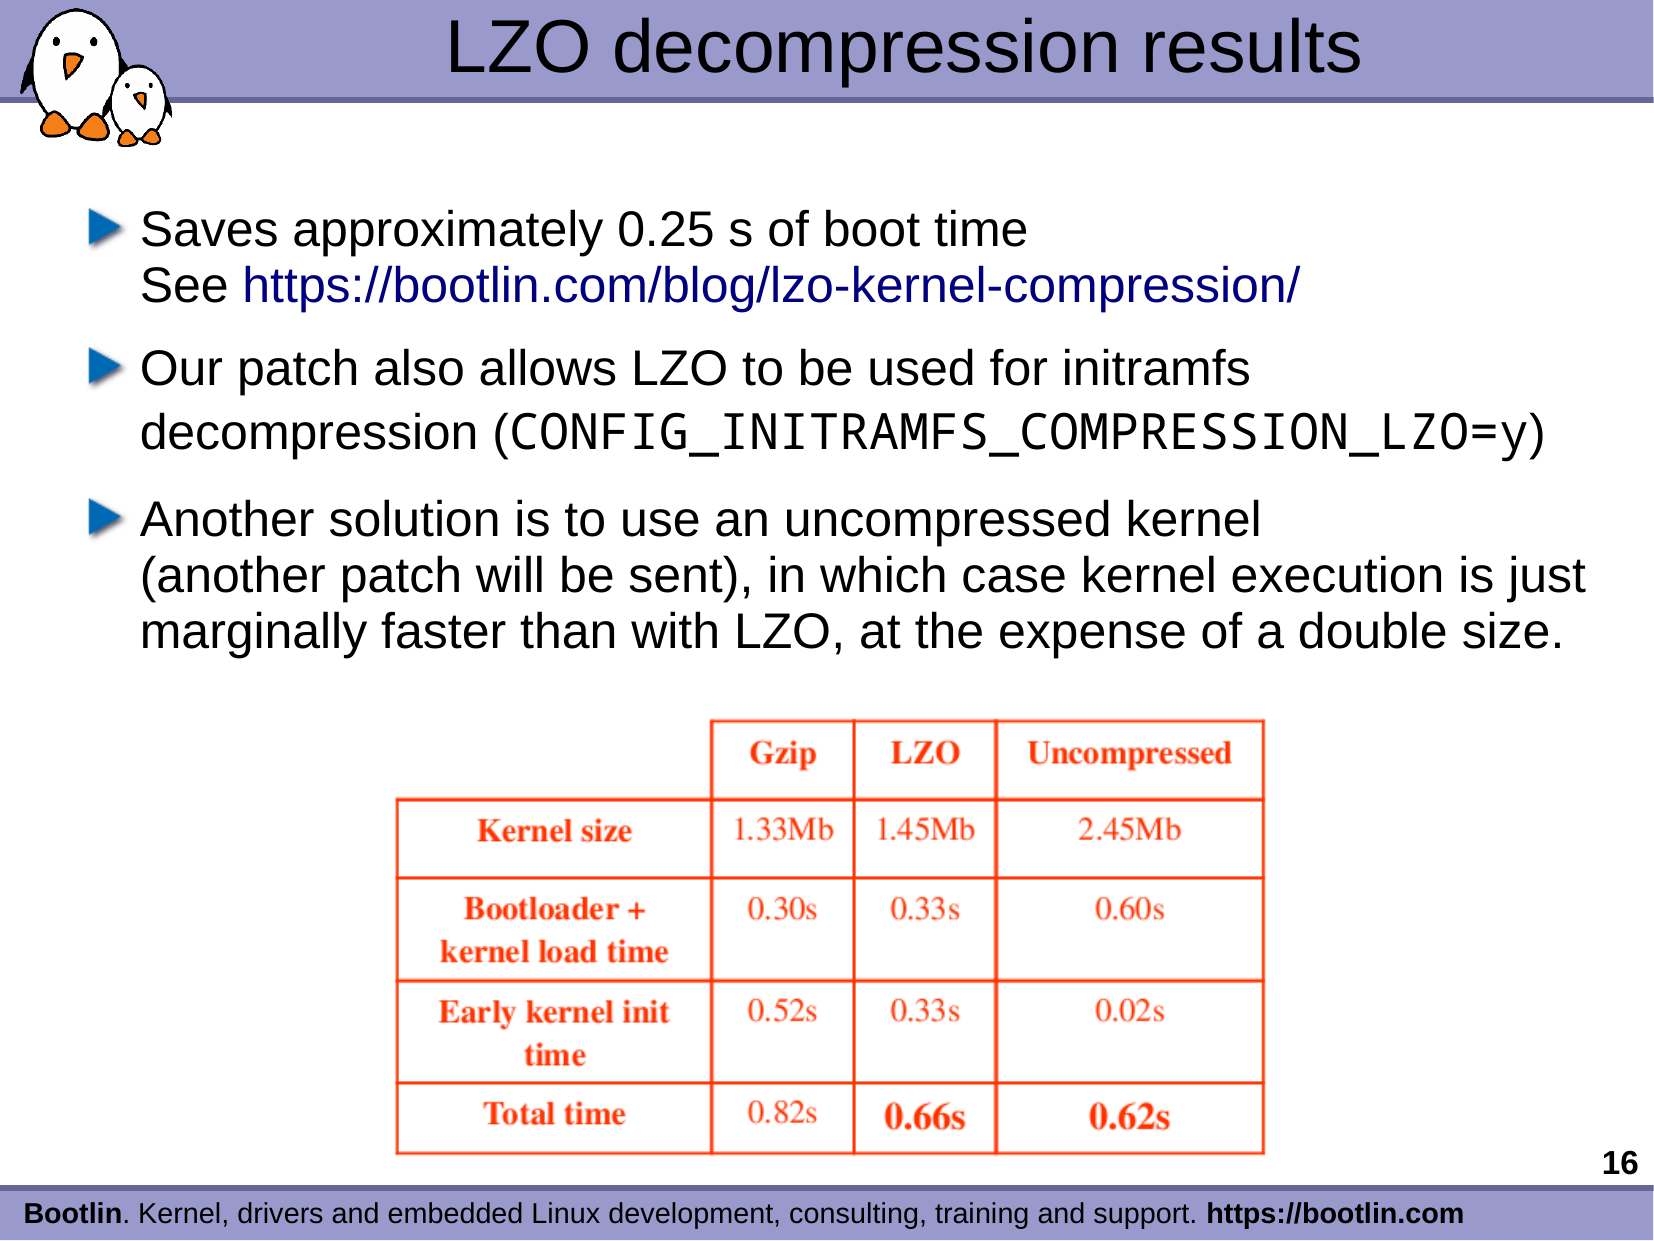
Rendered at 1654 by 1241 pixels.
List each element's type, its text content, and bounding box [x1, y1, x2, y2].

title LZO decompression results [178, 0, 1631, 94]
list Saves approximately 0.25 s of boot time See https://bootlin.com/blog/lzo-kernel-compression/ Our patch also allows LZO to be used for initramfs decompression (CONFIG_INITRAMFS_COMPRESSION_LZO=y) Another solution is to use an uncompressed kernel (another patch will be sent), in which case kernel execution is just marginally faster than with LZO, at the expense of a double size. [68, 201, 1592, 1118]
picture [20, 8, 172, 147]
picture [372, 697, 1286, 1185]
